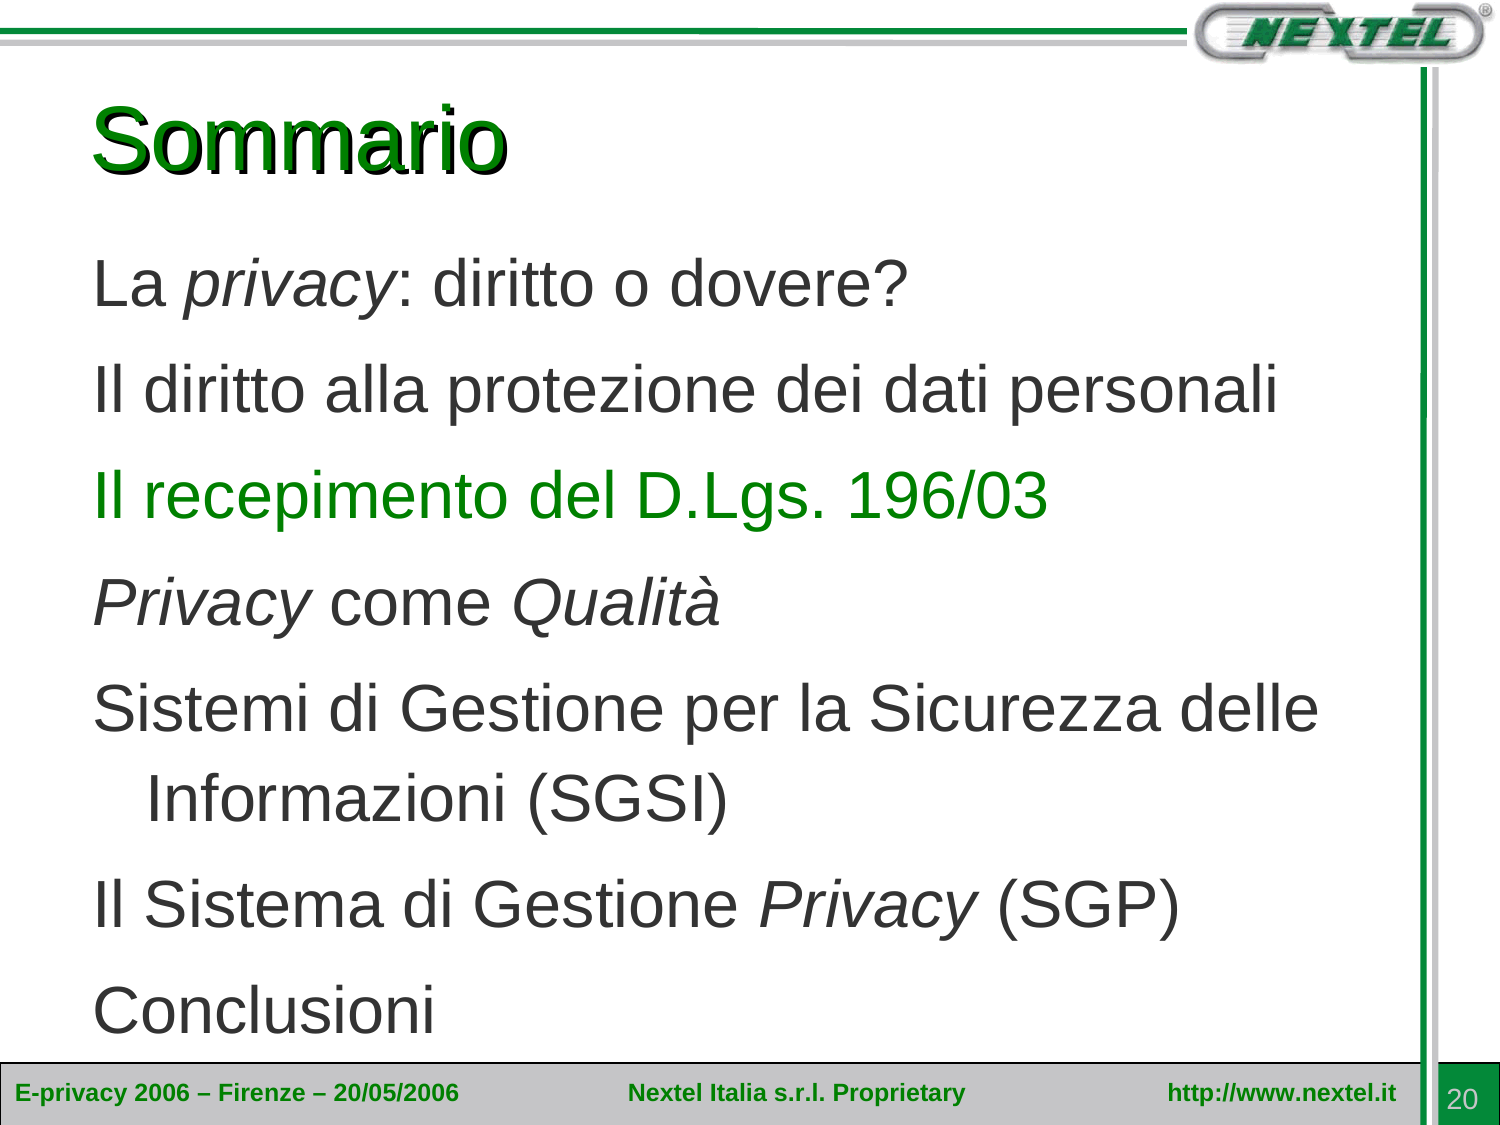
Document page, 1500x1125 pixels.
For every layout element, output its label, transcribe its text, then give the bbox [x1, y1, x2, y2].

title Sommario [75, 45, 1426, 222]
list La privacy: diritto o dovere? Il diritto alla protezione dei dati personali Il recepimento del D.Lgs. 196/03 Privacy come Qualità Sistemi di Gestione per la Sicurezza delle Informazioni (SGSI) Il Sistema di Gestione Privacy (SGP) Conclusioni [75, 222, 1426, 1125]
picture [1187, 0, 1500, 67]
